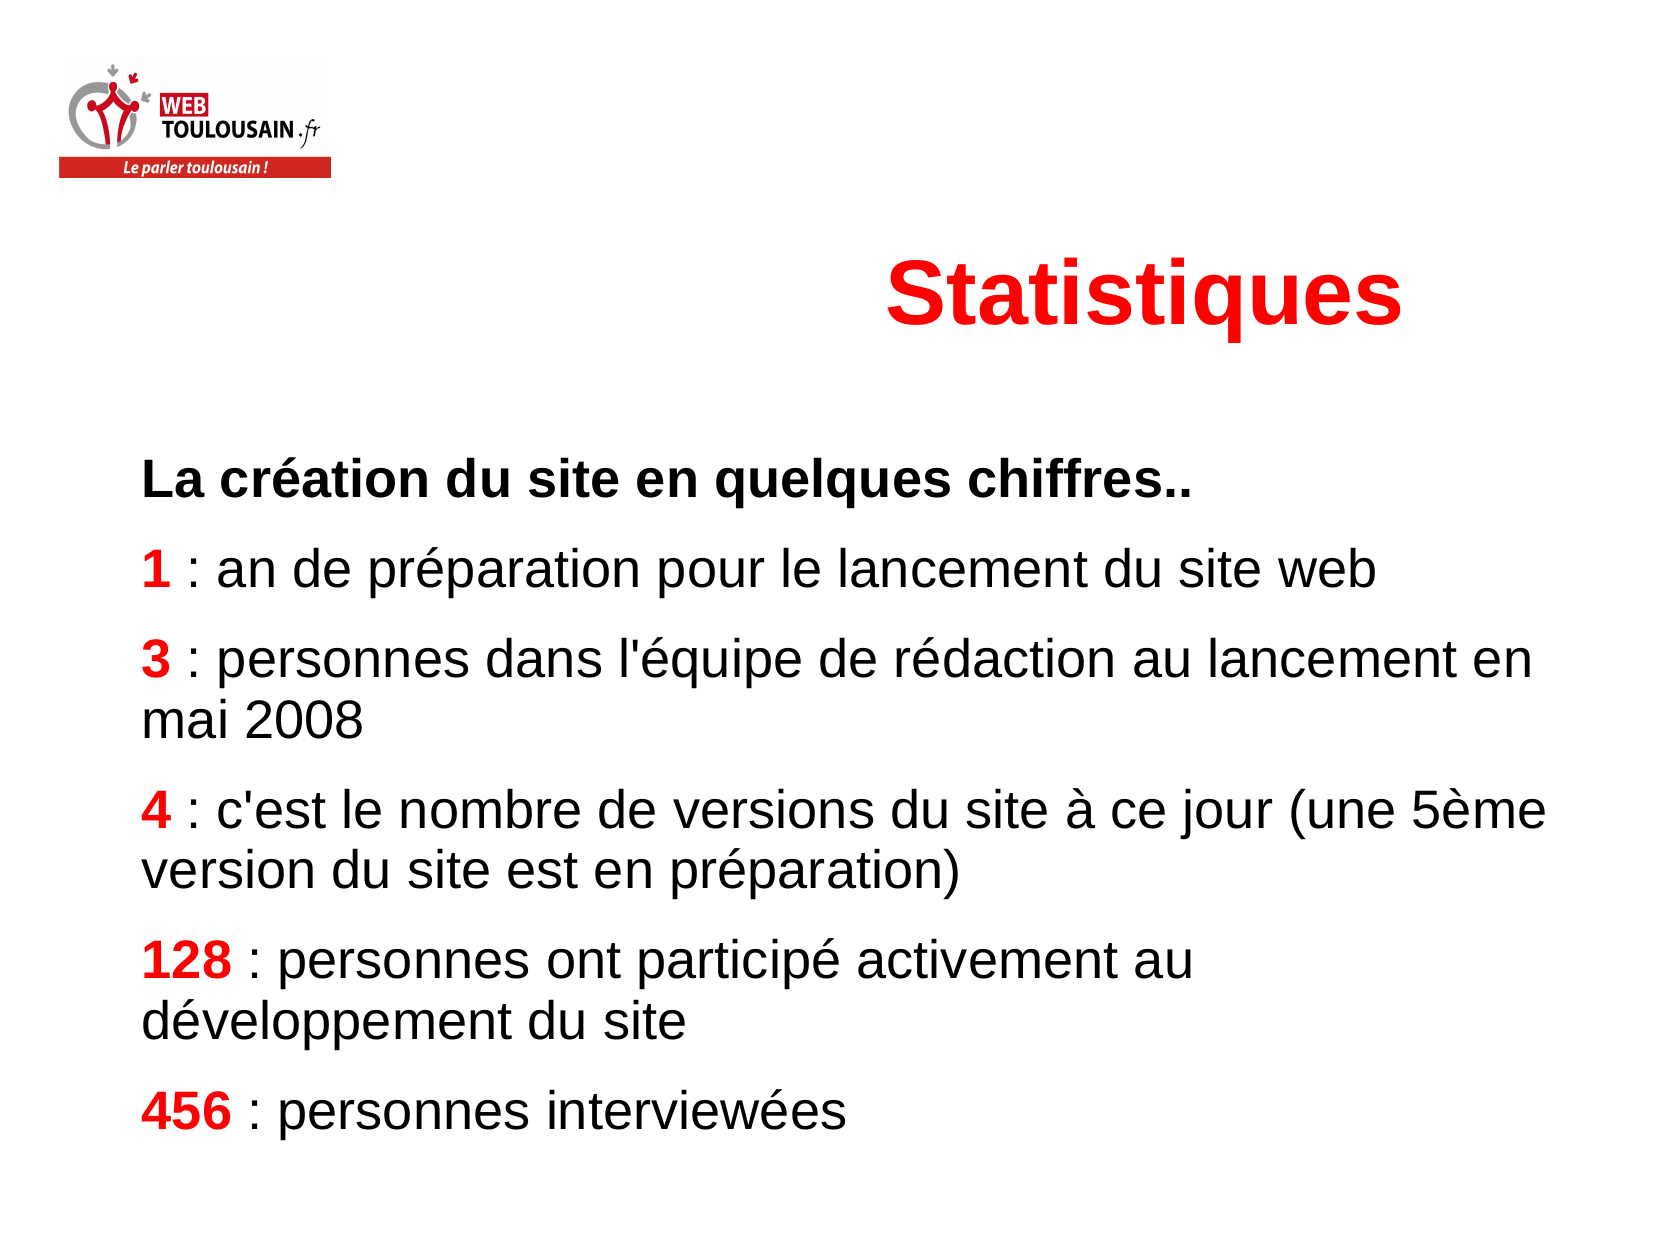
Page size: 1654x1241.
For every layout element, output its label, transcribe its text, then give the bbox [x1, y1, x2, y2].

list La création du site en quelques chiffres.. 1 : an de préparation pour le lancement du site web 3 : personnes dans l'équipe de rédaction au lancement en mai 2008 4 : c'est le nombre de versions du site à ce jour (une 5ème version du site est en préparation) 128 : personnes ont participé activement au développement du site 456 : personnes interviewées [70, 448, 1581, 1241]
picture [59, 58, 331, 178]
title Statistiques [755, 188, 1536, 397]
